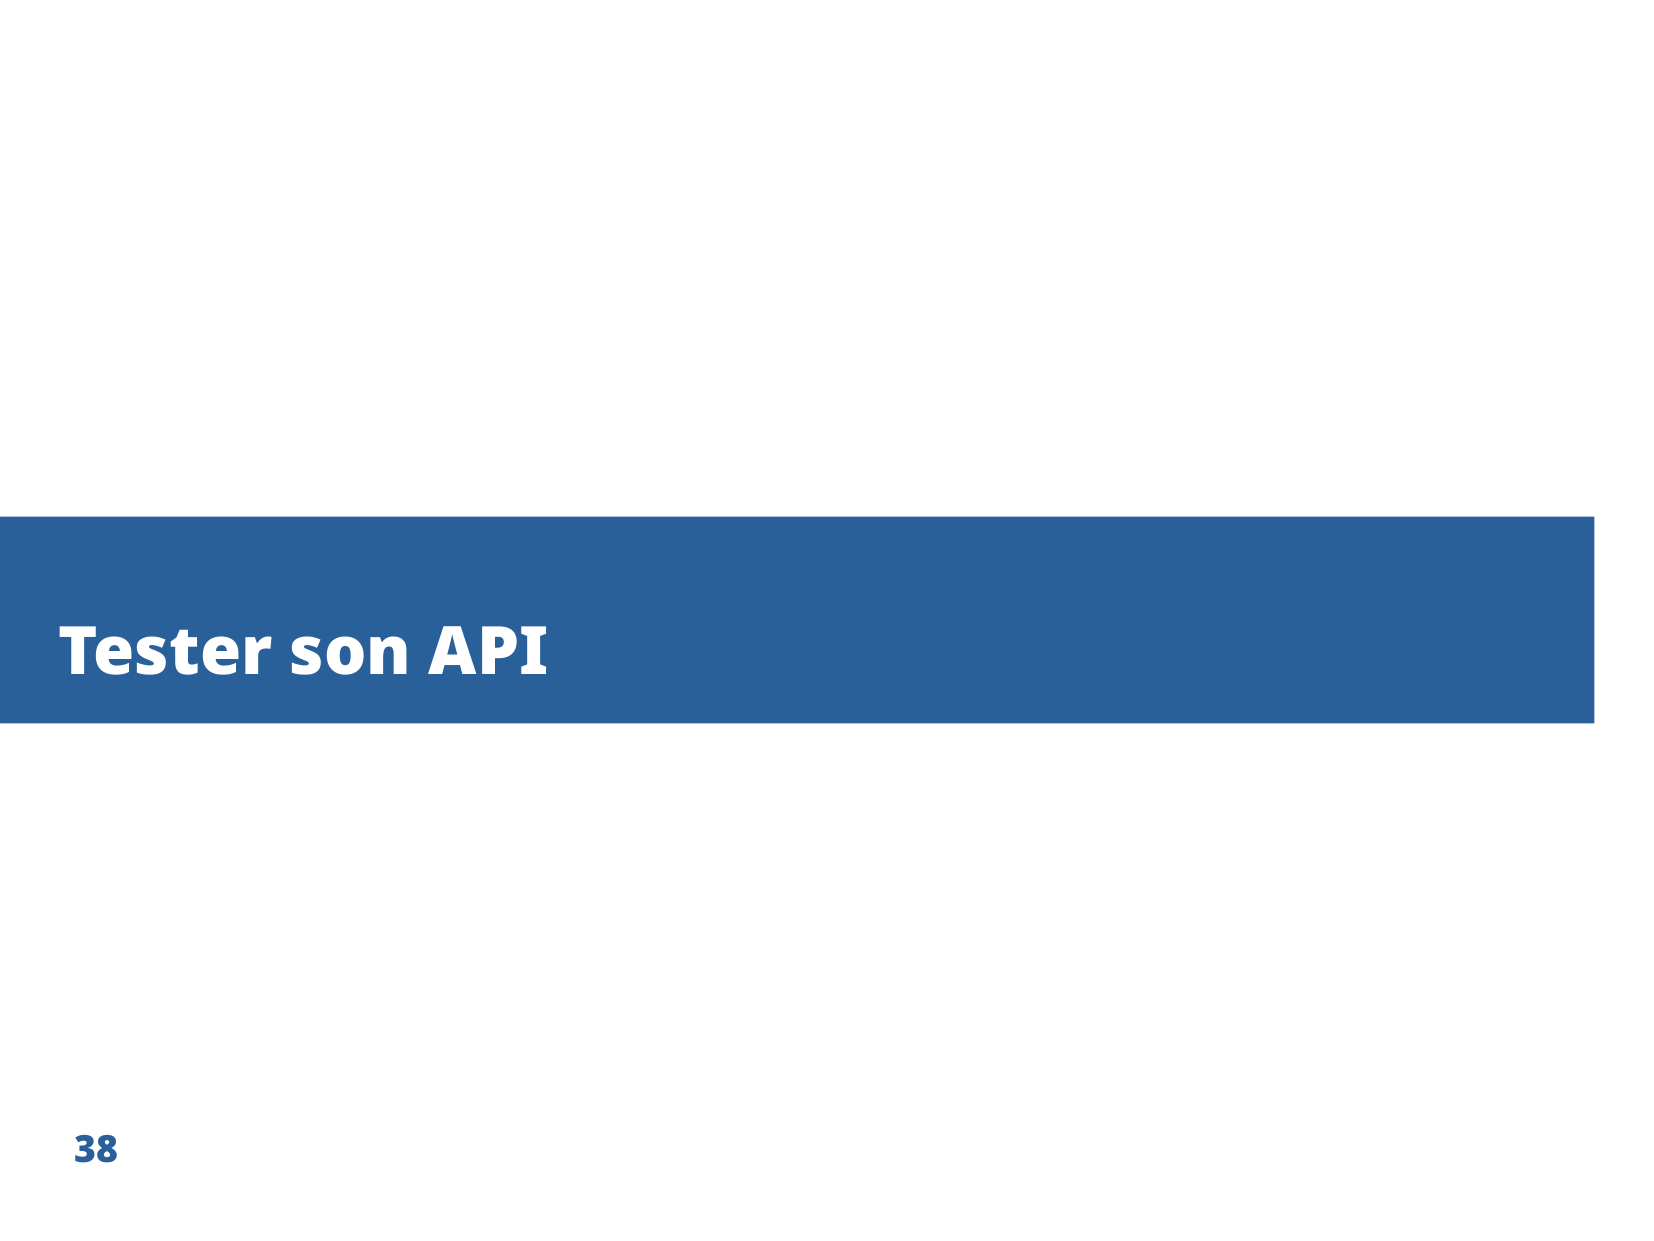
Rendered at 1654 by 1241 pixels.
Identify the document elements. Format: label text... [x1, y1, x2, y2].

title Tester son API [59, 546, 1595, 694]
